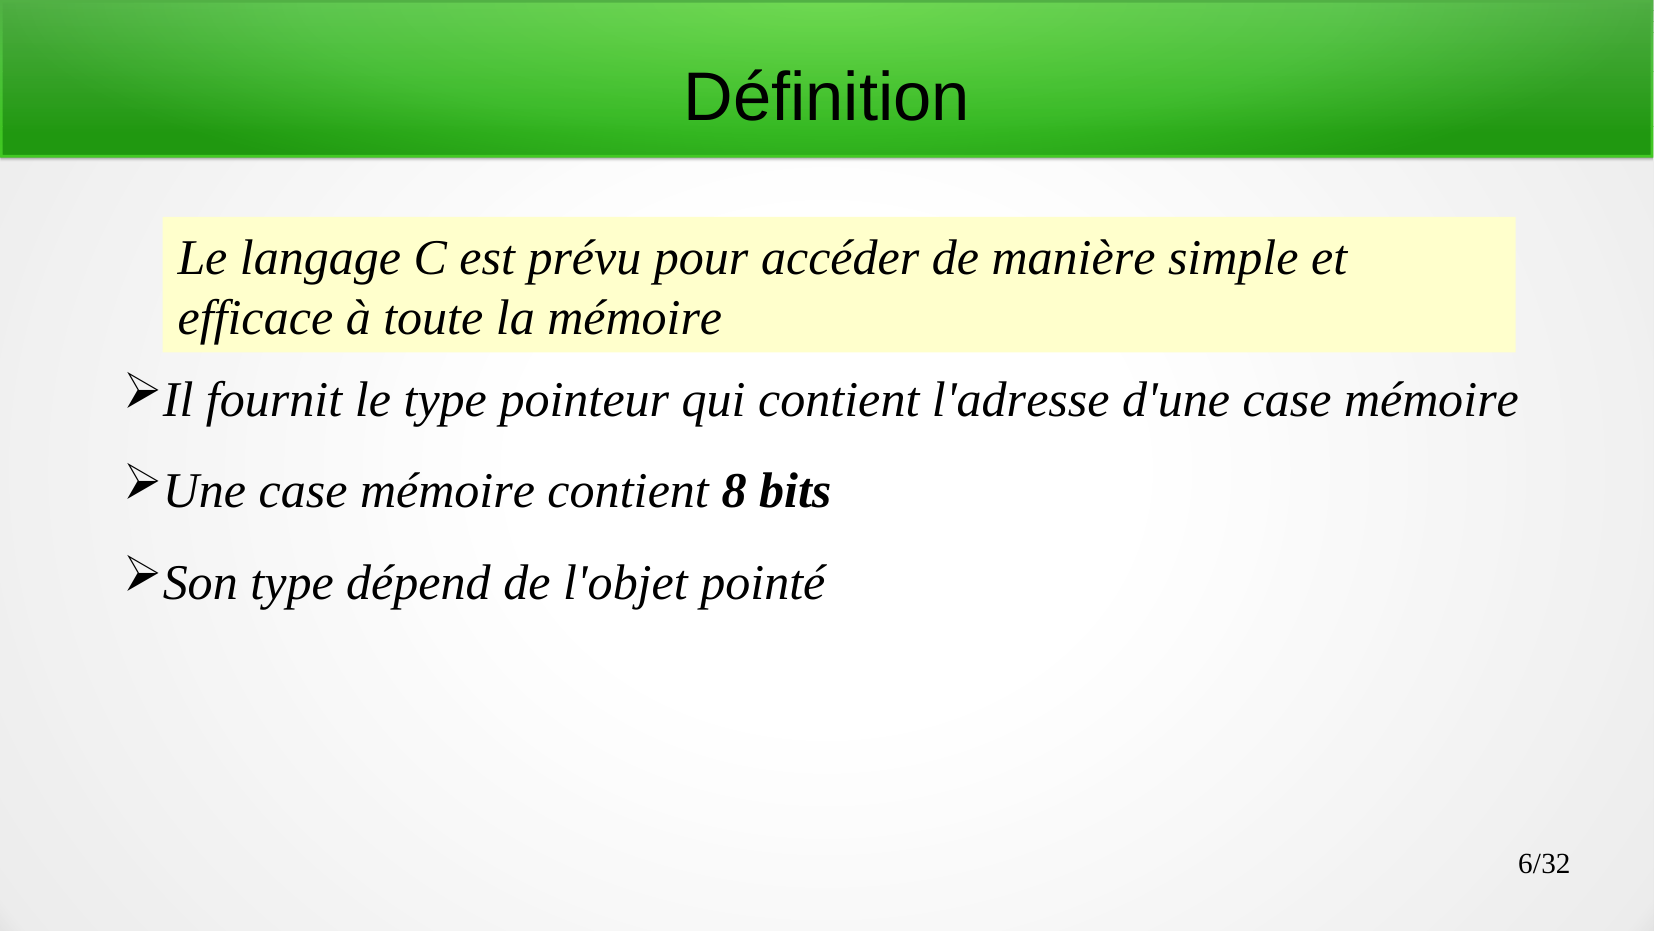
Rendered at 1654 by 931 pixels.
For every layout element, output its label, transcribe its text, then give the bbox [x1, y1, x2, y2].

text_box Il fournit le type pointeur qui contient l'adresse d'une case mémoire Une case mémoire contient 8 bits Son type dépend de l'objet pointé [108, 358, 1616, 617]
text_box Le langage C est prévu pour accéder de manière simple et efficace à toute la mémoire [162, 216, 1516, 353]
title Définition [82, 35, 1571, 142]
